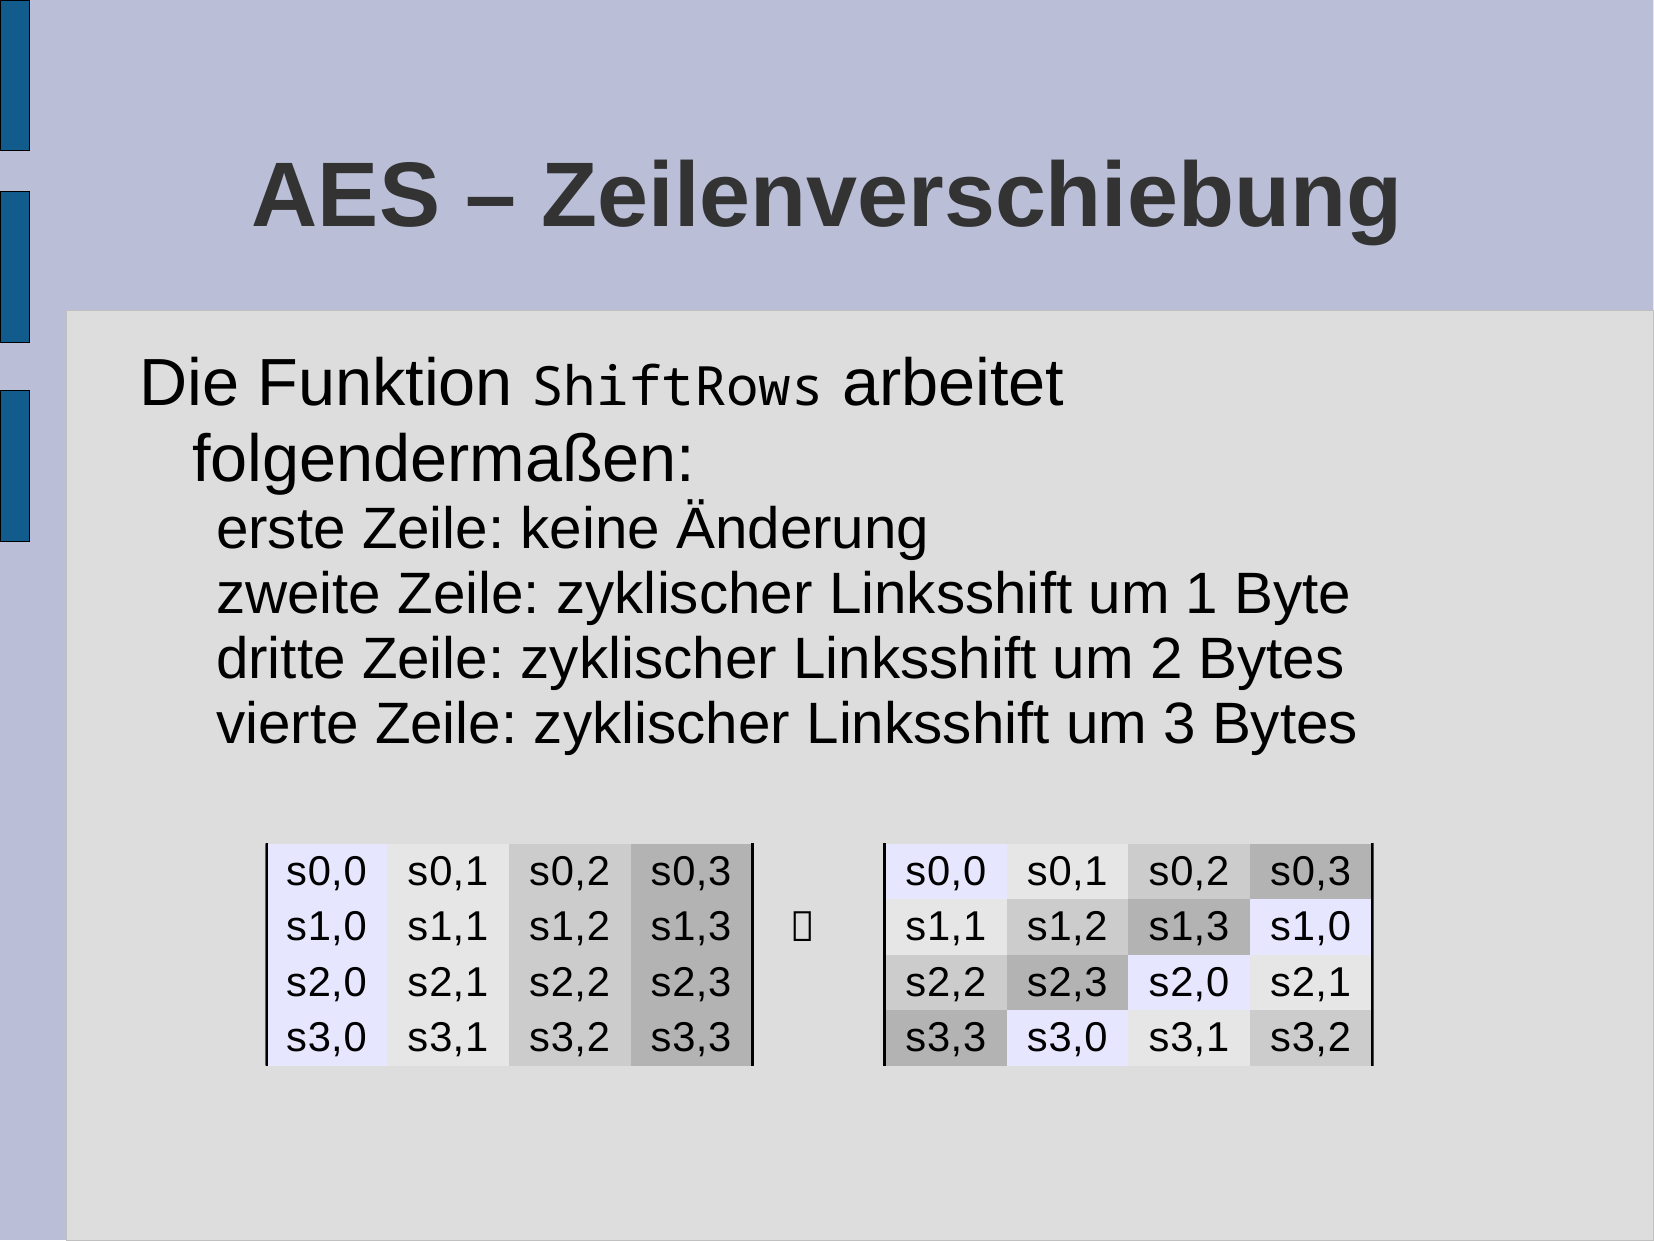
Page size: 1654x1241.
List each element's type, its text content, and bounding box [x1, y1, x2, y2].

chart [265, 818, 1374, 1093]
title AES – Zeilenverschiebung [121, 91, 1534, 299]
list Die Funktion ShiftRows arbeitet folgendermaßen: erste Zeile: keine Änderung zweite Zeile: zyklischer Linksshift um 1 Byte dritte Zeile: zyklischer Linksshift um 2 Bytes vierte Zeile: zyklischer Linksshift um 3 Bytes [121, 344, 1534, 1127]
